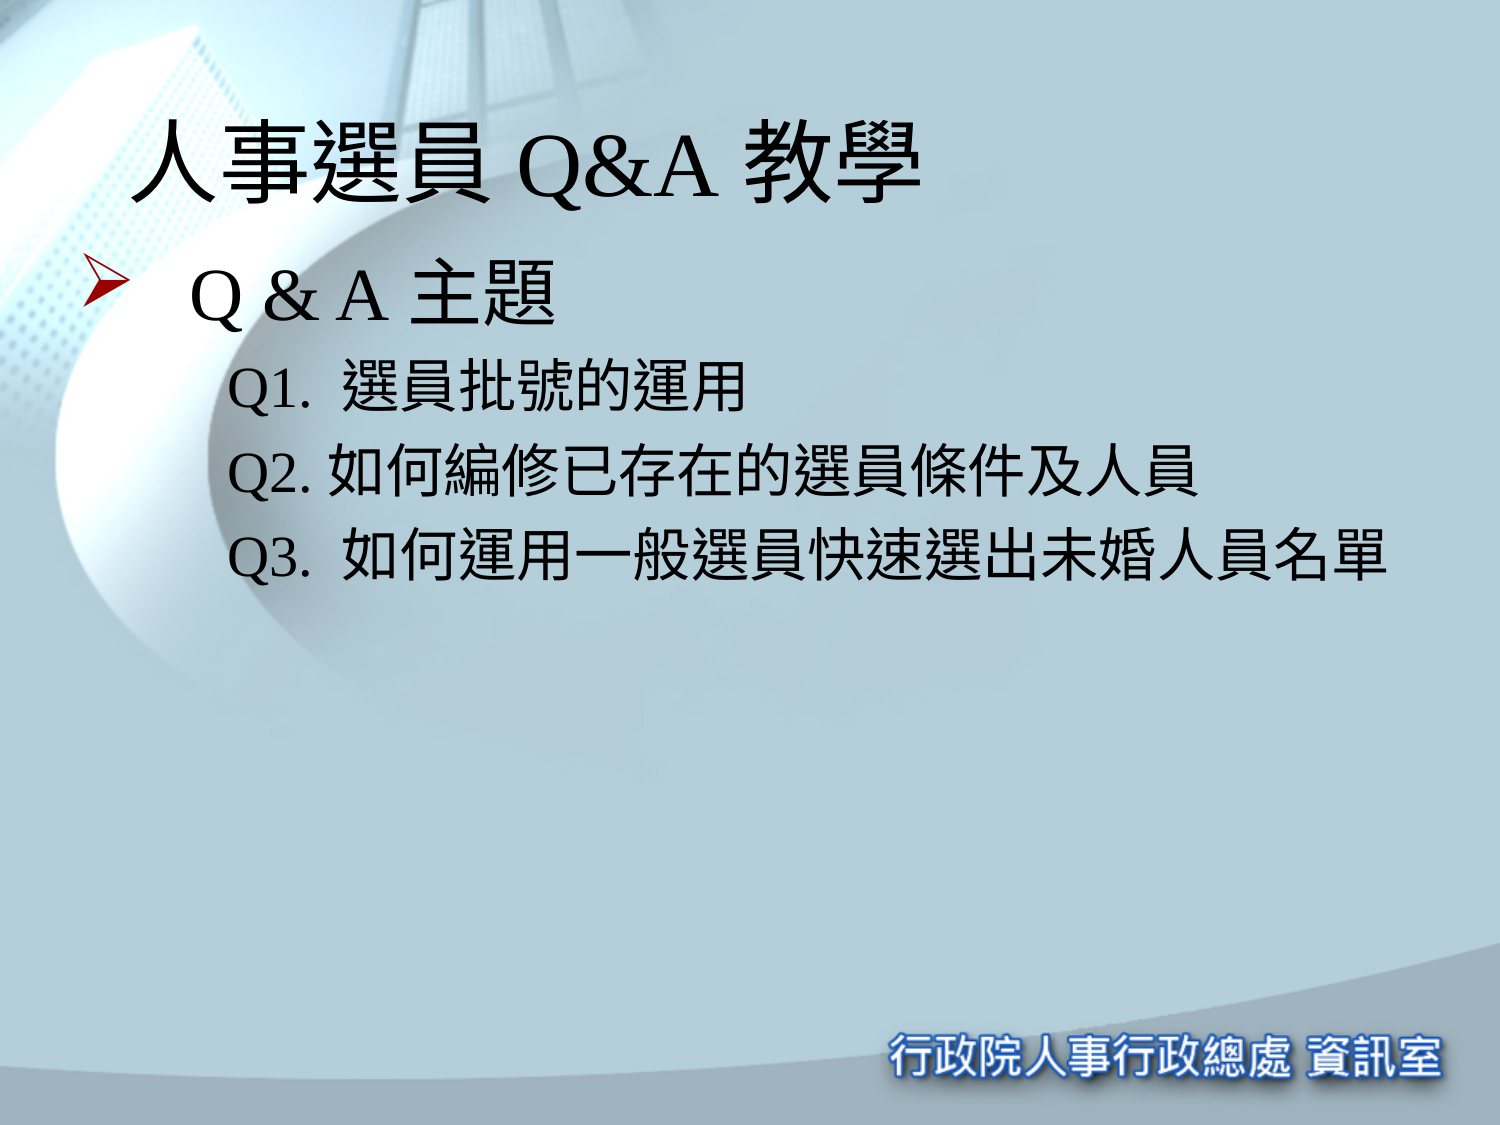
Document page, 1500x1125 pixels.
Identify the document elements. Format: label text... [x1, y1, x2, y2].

list Q & A主題 Q1. 選員批號的運用 Q2.如何編修已存在的選員條件及人員 Q3. 如何運用一般選員快速選出未婚人員名單 [62, 237, 1459, 913]
picture [0, 0, 1500, 1125]
title 人事選員Q&A教學 [112, 99, 1388, 220]
